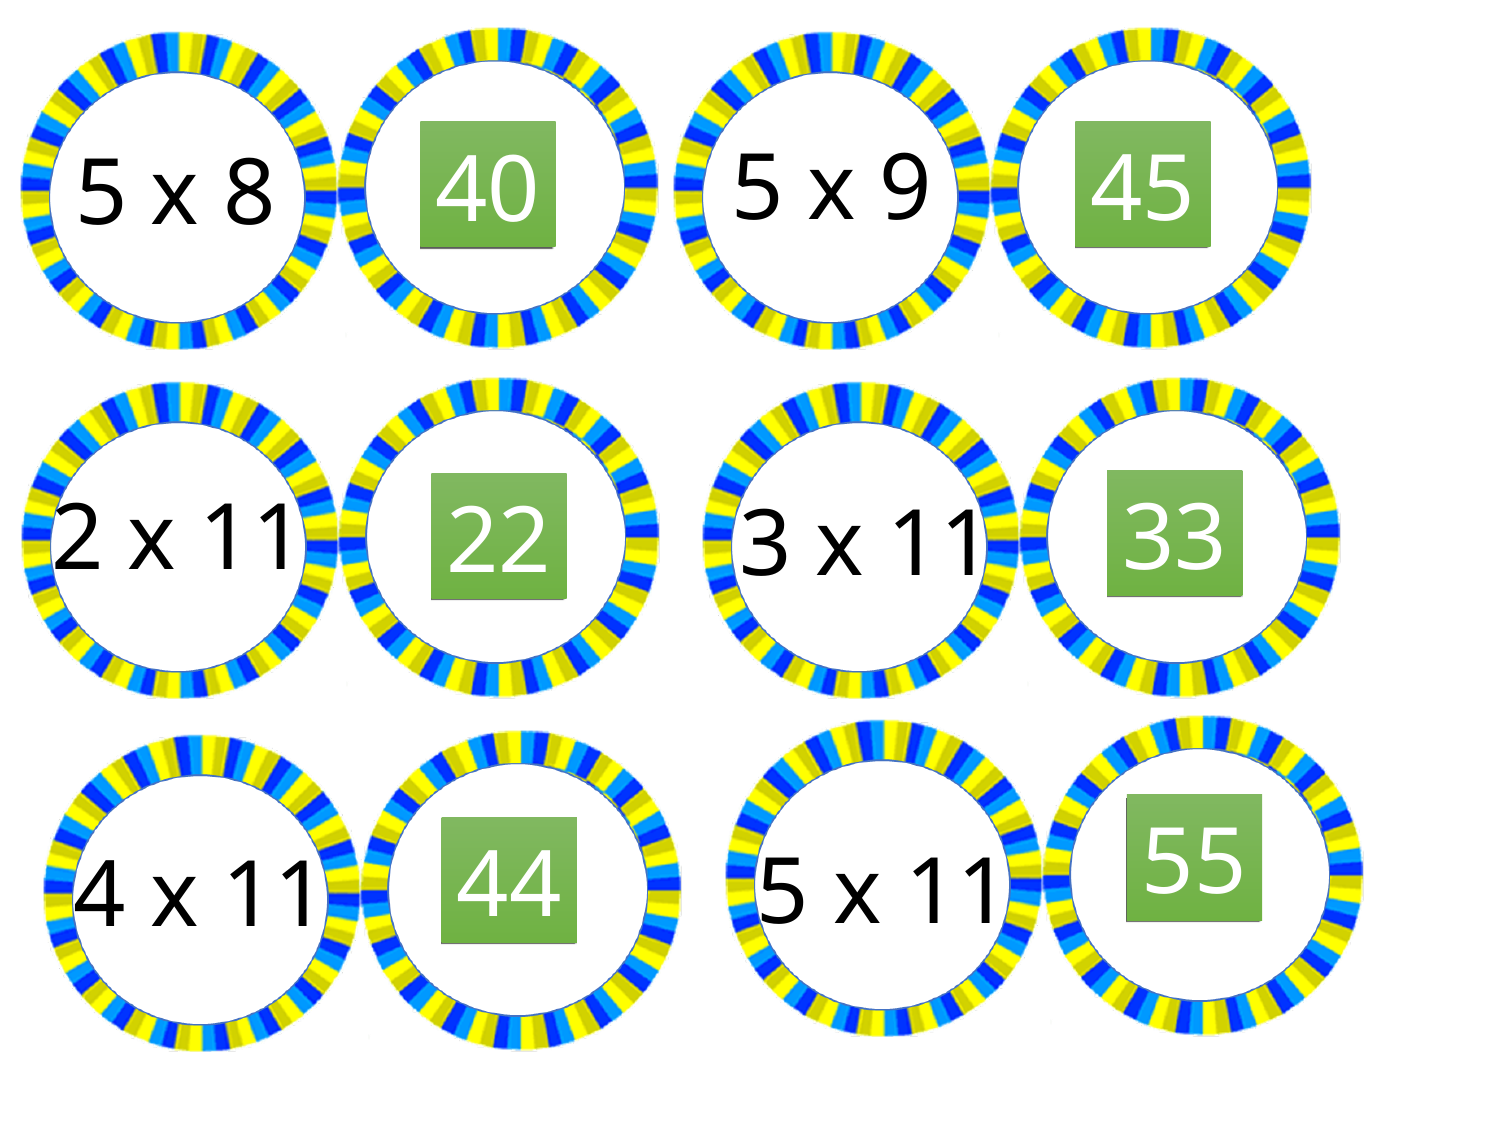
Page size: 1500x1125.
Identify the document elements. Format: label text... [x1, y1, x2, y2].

picture [701, 376, 1341, 699]
picture [672, 26, 1312, 350]
text_box 2 x 11 [36, 471, 320, 596]
text_box 40 [420, 122, 555, 247]
text_box 5 x 8 [36, 126, 291, 251]
text_box 4 x 11 [59, 827, 343, 953]
picture [20, 376, 660, 699]
text_box 5 x 9 [716, 121, 947, 246]
text_box 5 x 11 [718, 825, 1026, 950]
text_box 45 [1075, 122, 1210, 247]
text_box 3 x 11 [724, 476, 1008, 601]
text_box 55 [1127, 795, 1262, 920]
text_box 33 [1107, 470, 1242, 595]
picture [42, 729, 682, 1052]
picture [19, 26, 659, 350]
picture [724, 714, 1364, 1037]
text_box 22 [431, 473, 567, 598]
text_box 44 [442, 818, 577, 943]
